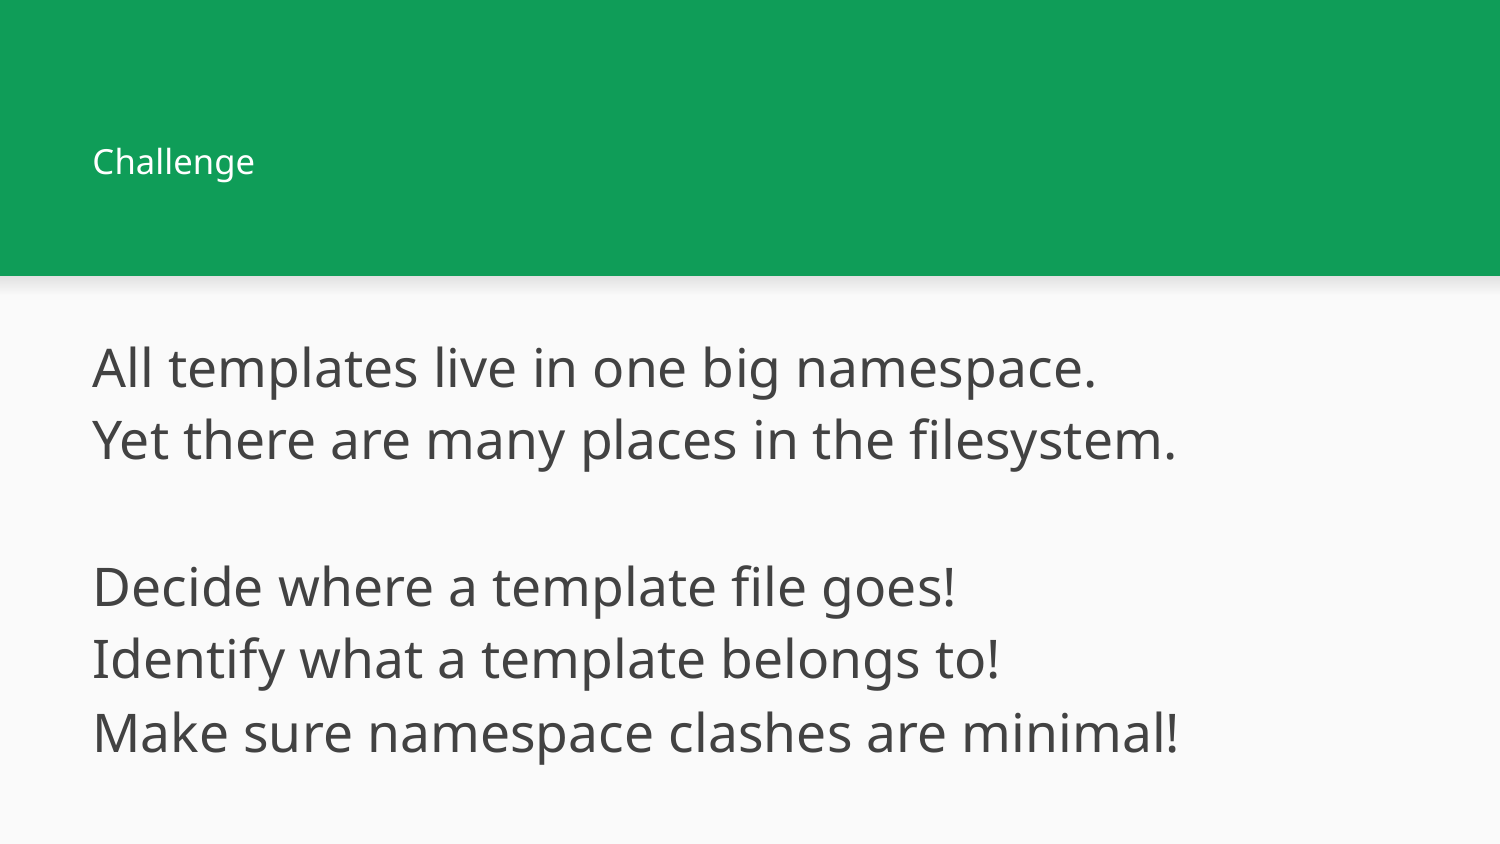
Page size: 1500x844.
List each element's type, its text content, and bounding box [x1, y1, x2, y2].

list All templates live in one big namespace. Yet there are many places in the filesystem. Decide where a template file goes! Identify what a template belongs to! Make sure namespace clashes are minimal! [77, 314, 1427, 791]
title Challenge [77, 121, 1427, 248]
